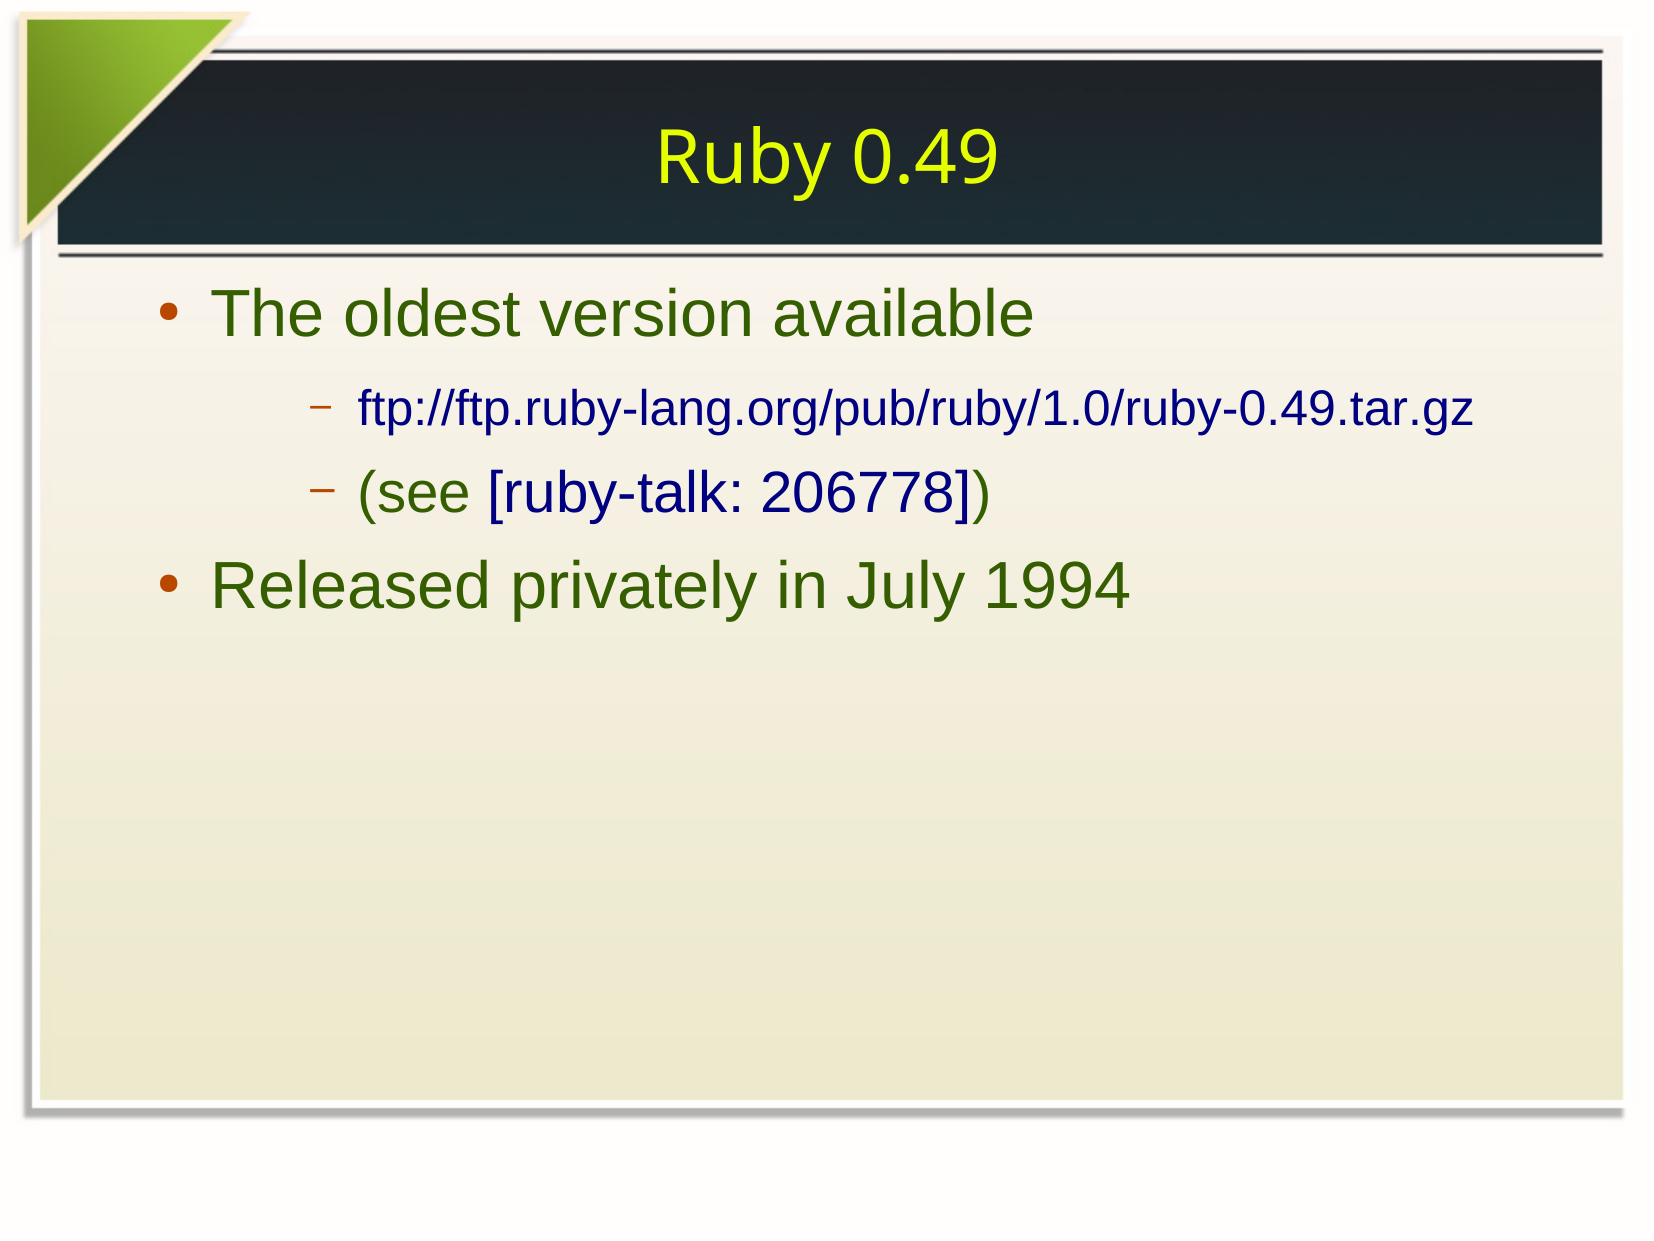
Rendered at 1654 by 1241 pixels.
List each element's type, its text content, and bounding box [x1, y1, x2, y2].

list The oldest version available ftp://ftp.ruby-lang.org/pub/ruby/1.0/ruby-0.49.tar.gz (see [ruby-talk: 206778]) Released privately in July 1994 [121, 276, 1534, 1087]
picture [0, 0, 1654, 1241]
title Ruby 0.49 [121, 73, 1534, 237]
